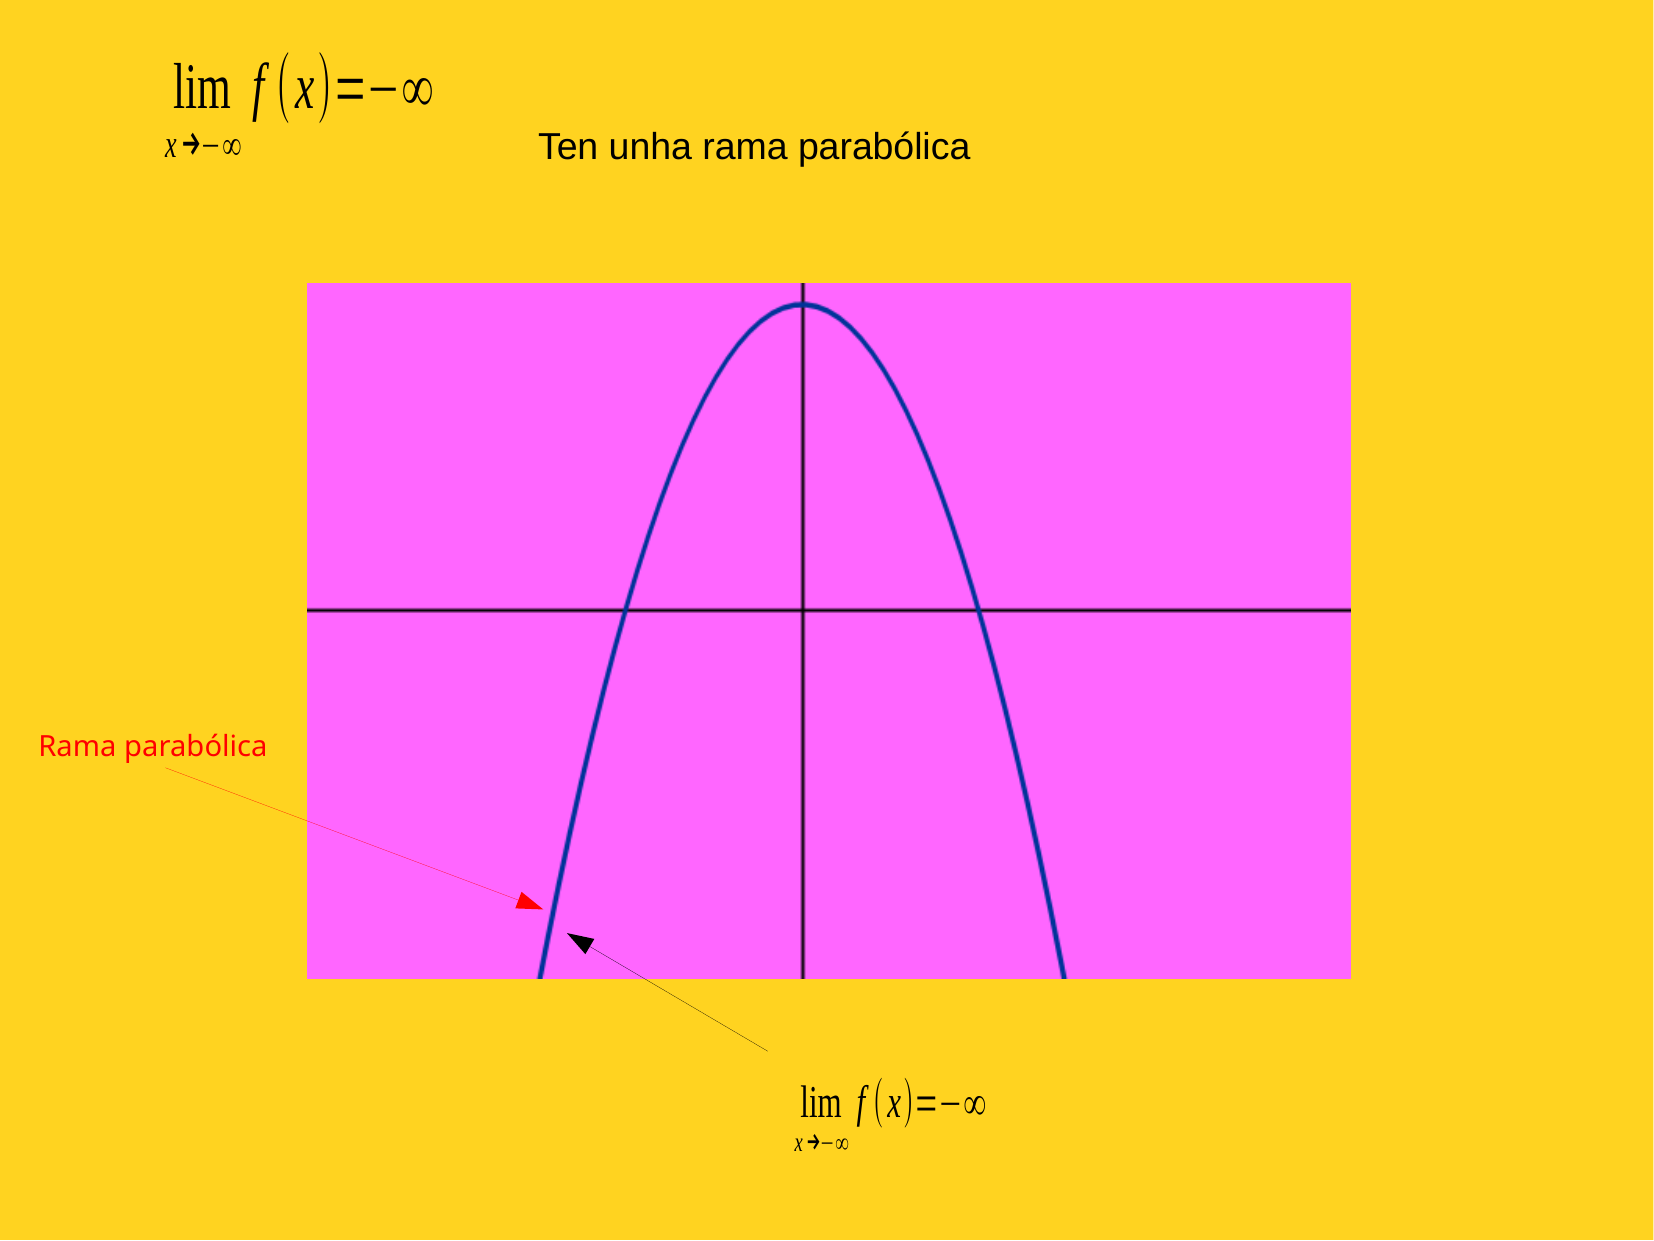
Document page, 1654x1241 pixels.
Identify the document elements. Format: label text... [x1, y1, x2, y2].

chart [786, 1074, 995, 1158]
text_box Ten unha rama parabólica [512, 118, 986, 175]
chart [154, 47, 446, 166]
text_box Rama parabólica [23, 717, 301, 780]
picture [307, 283, 1351, 979]
